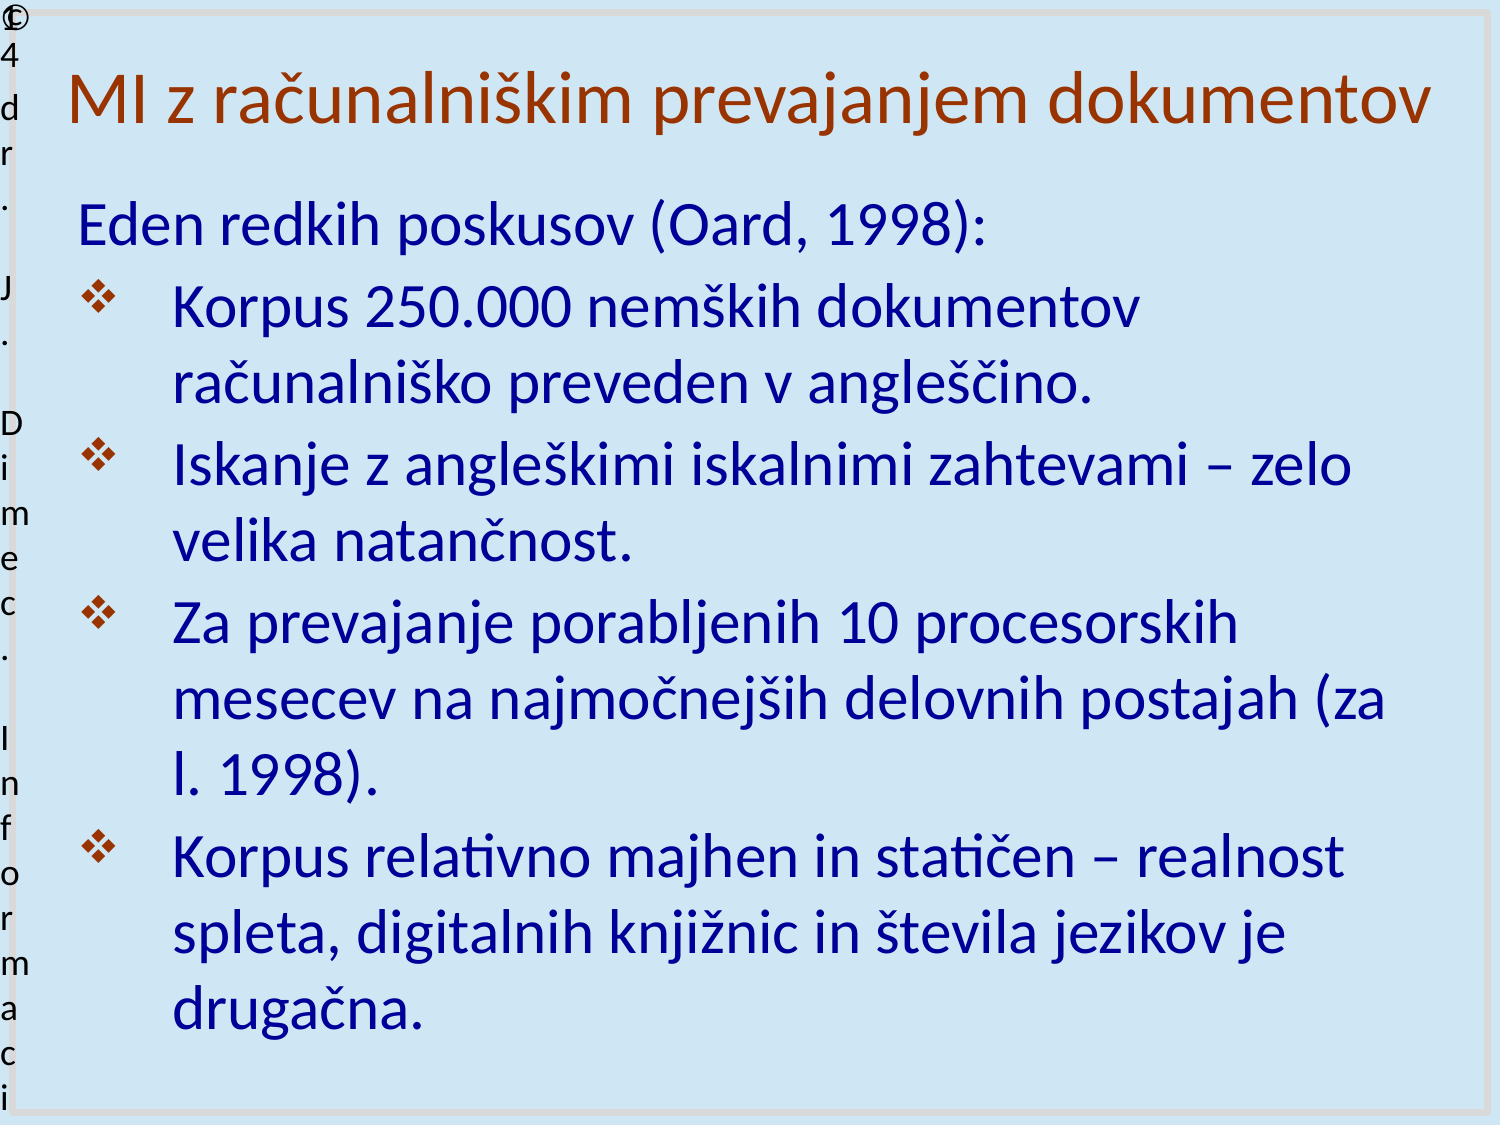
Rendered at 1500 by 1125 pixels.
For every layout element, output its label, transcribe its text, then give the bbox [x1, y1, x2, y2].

list Eden redkih poskusov (Oard, 1998): Korpus 250.000 nemških dokumentov računalniško preveden v angleščino. Iskanje z angleškimi iskalnimi zahtevami – zelo velika natančnost. Za prevajanje porabljenih 10 procesorskih mesecev na najmočnejših delovnih postajah (za l. 1998). Korpus relativno majhen in statičen – realnost spleta, digitalnih knjižnic in števila jezikov je drugačna. [62, 174, 1438, 1050]
title MI z računalniškim prevajanjem dokumentov [37, 24, 1463, 163]
